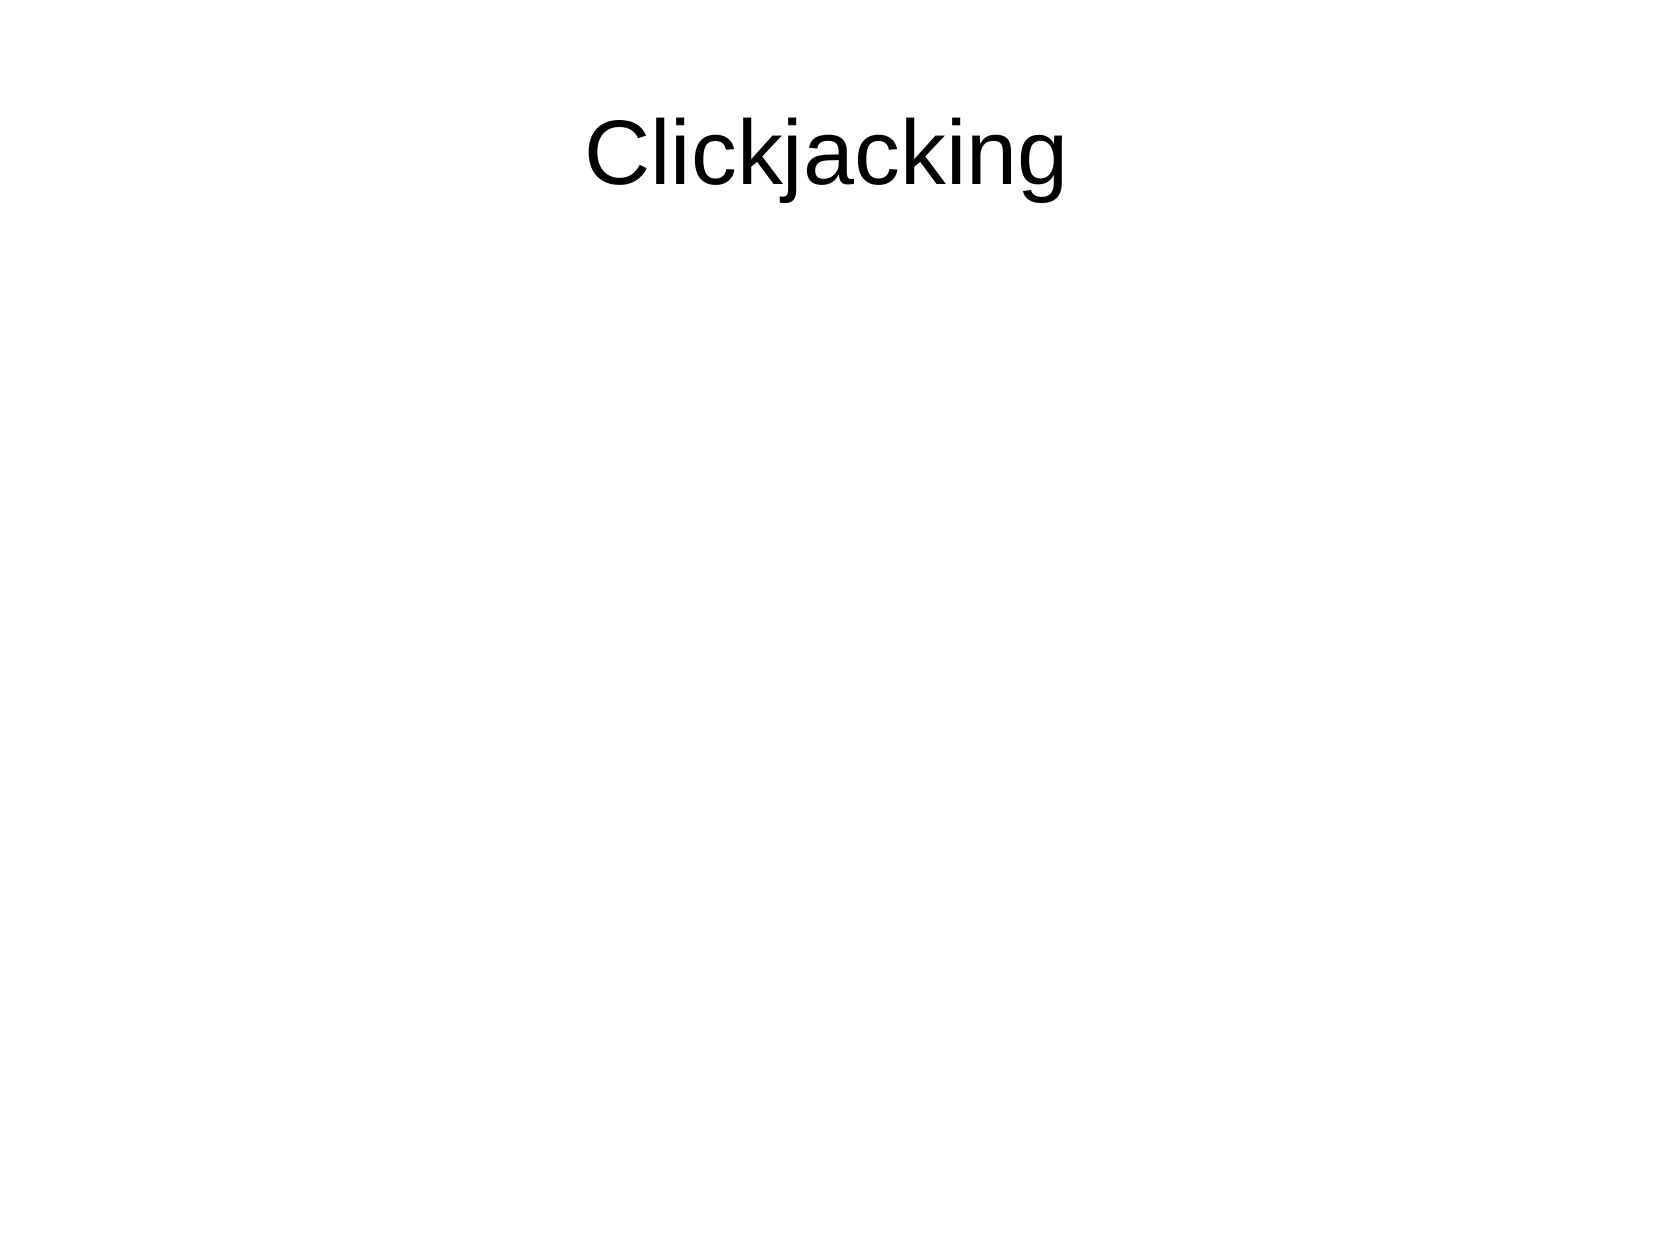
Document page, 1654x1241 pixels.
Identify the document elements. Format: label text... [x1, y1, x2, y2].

title Clickjacking [82, 49, 1571, 257]
